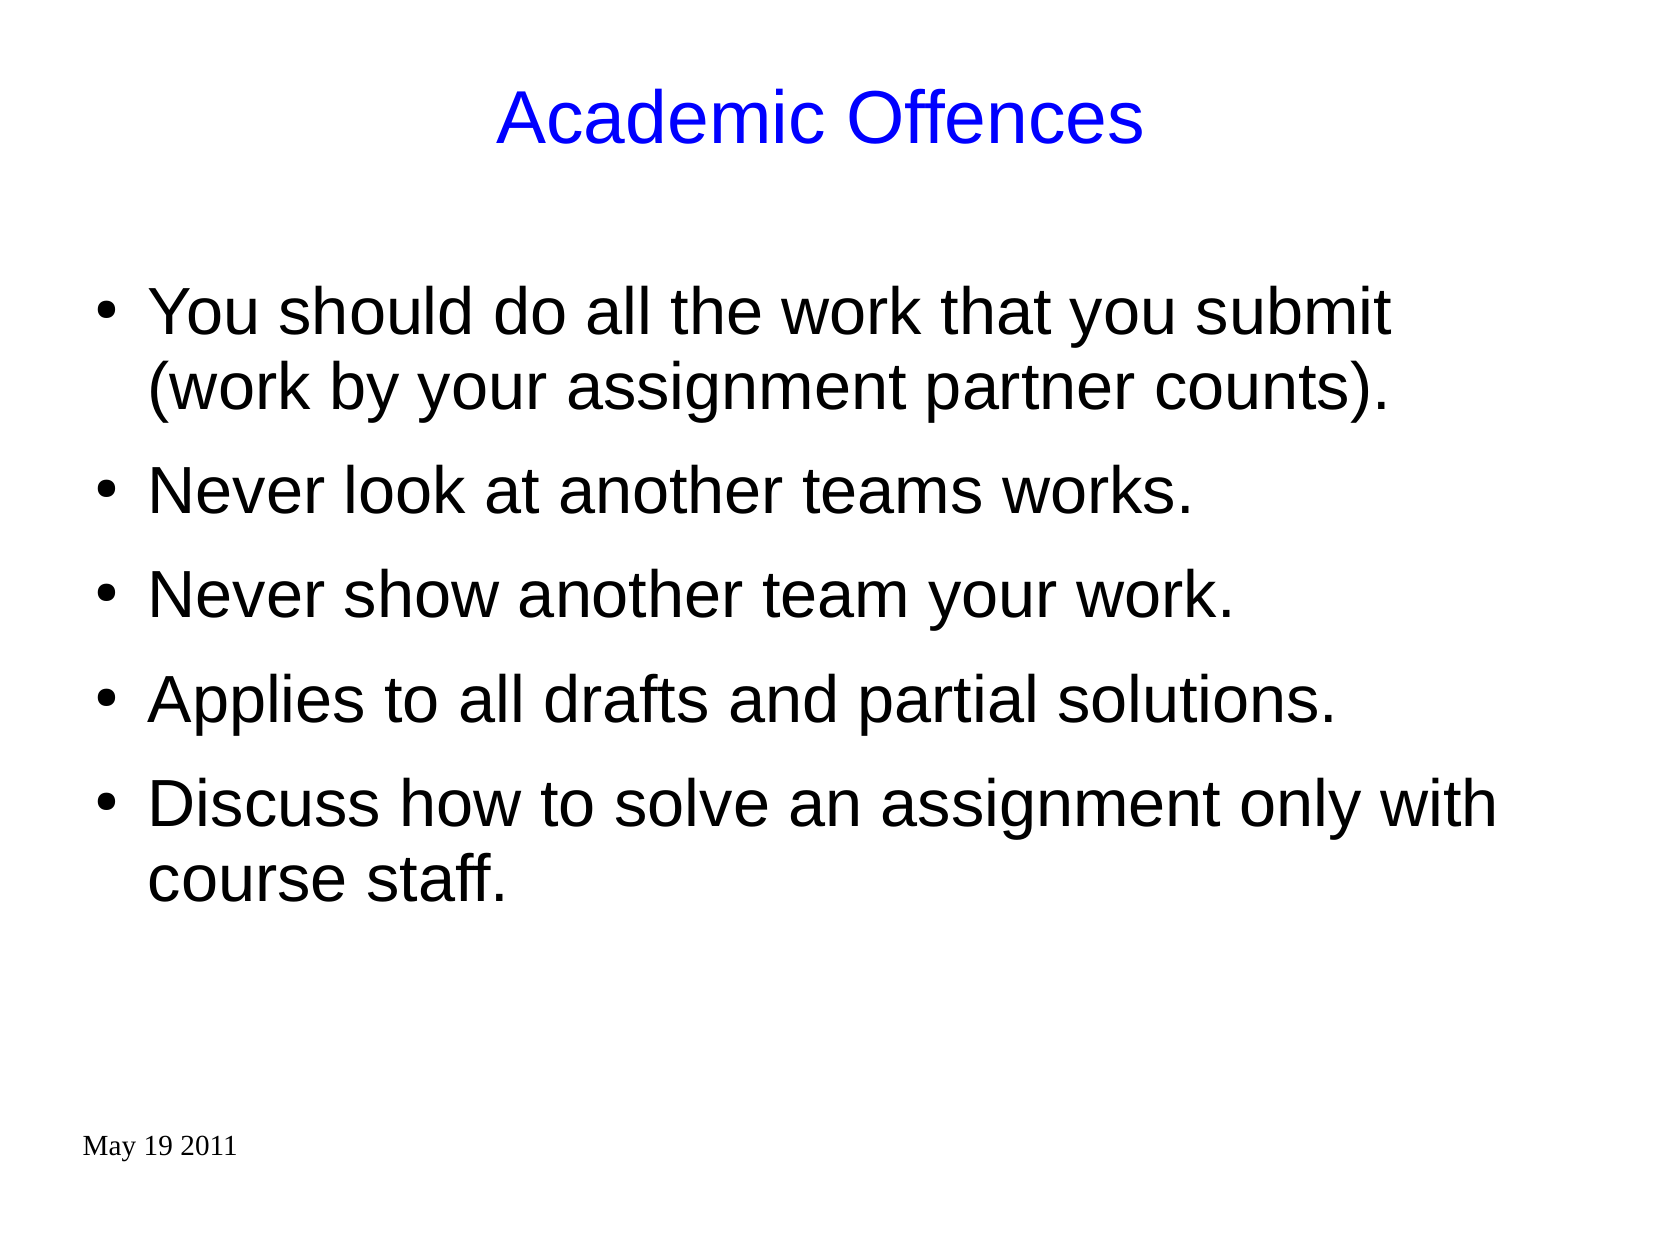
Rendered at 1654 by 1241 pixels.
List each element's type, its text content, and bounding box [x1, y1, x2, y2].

list You should do all the work that you submit (work by your assignment partner counts). Never look at another teams works. Never show another team your work. Applies to all drafts and partial solutions. Discuss how to solve an assignment only with course staff. [76, 274, 1565, 1093]
title Academic Offences [76, 58, 1565, 178]
